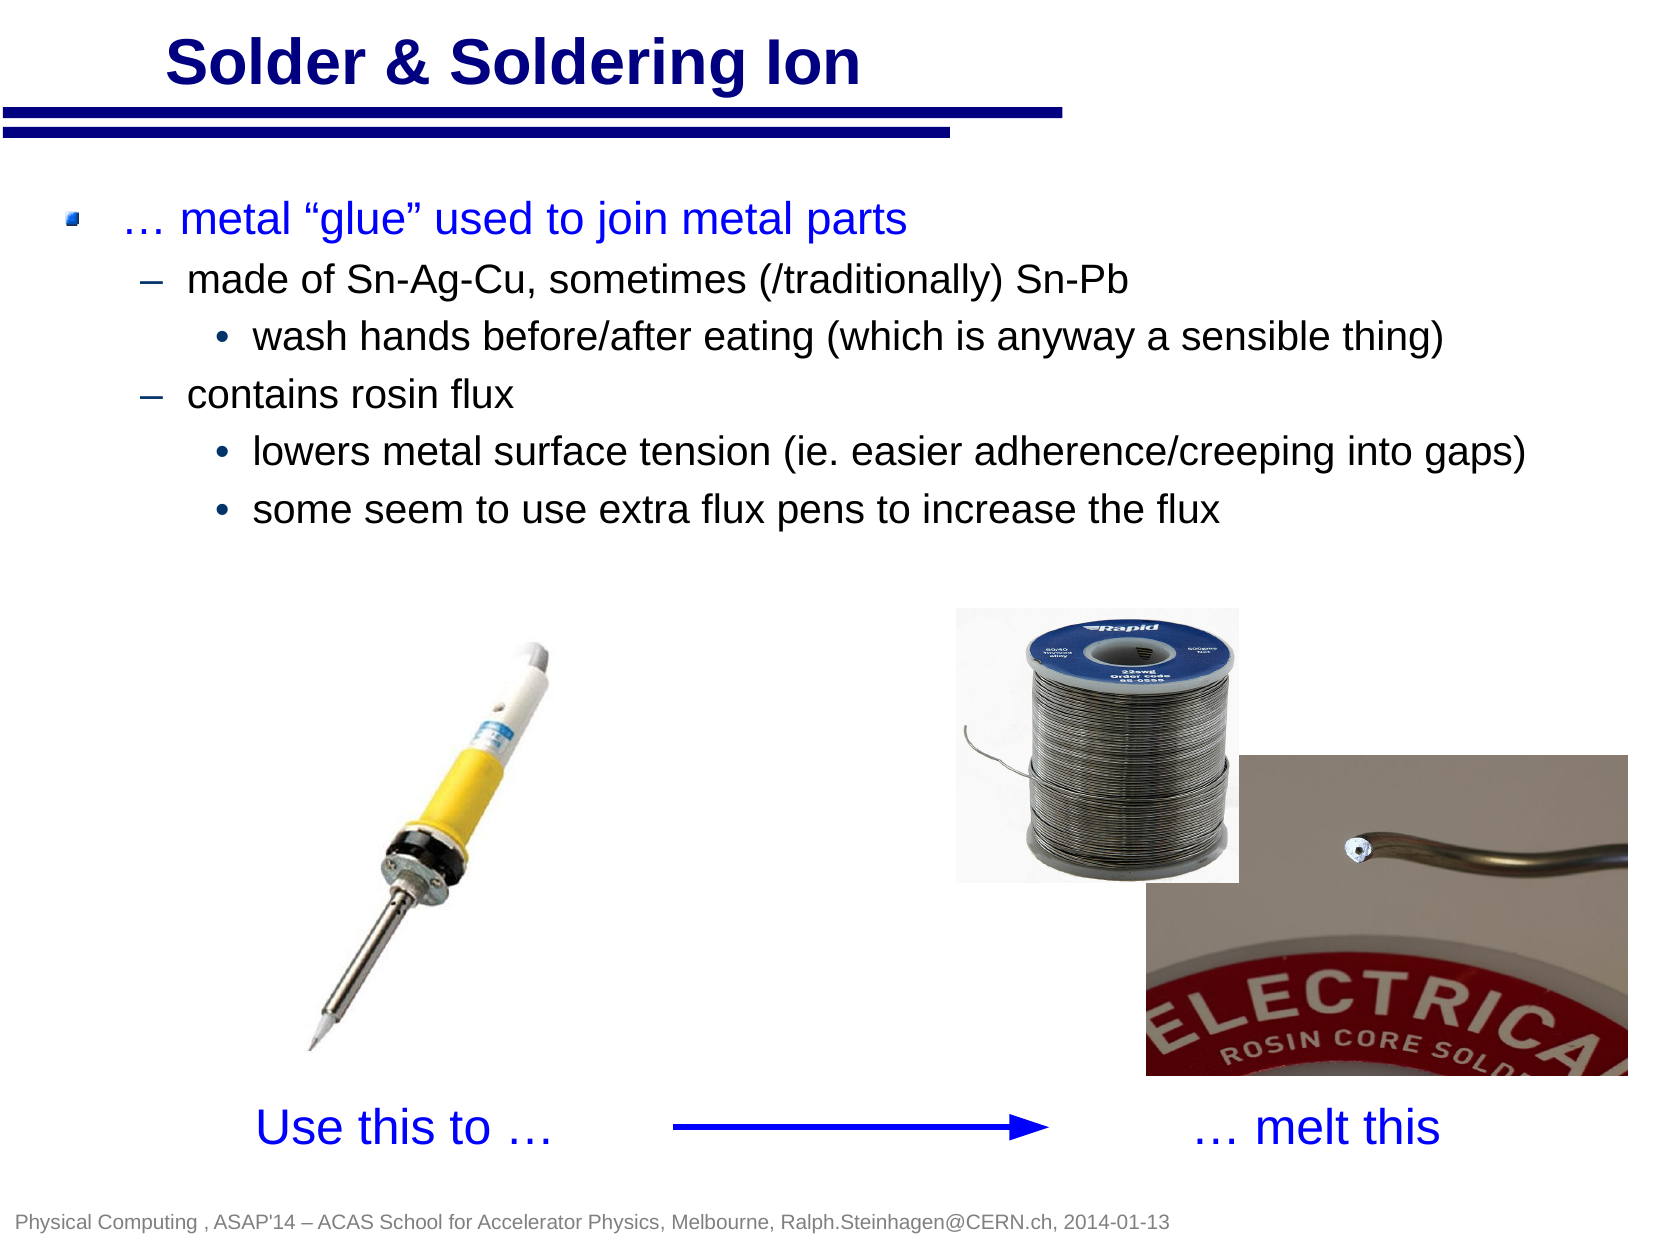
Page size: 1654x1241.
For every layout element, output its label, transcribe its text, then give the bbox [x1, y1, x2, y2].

text_box Use this to … [152, 1091, 673, 1163]
title Solder & Soldering Ion [165, 0, 1323, 124]
list … metal “glue” used to join metal parts made of Sn-Ag-Cu, sometimes (/traditionally) Sn-Pb wash hands before/after eating (which is anyway a sensible thing) contains rosin flux lowers metal surface tension (ie. easier adherence/creeping into gaps) some seem to use extra flux pens to increase the flux [65, 192, 1628, 1205]
picture [222, 637, 638, 1053]
picture [956, 608, 1628, 1076]
text_box … melt this [1049, 1091, 1583, 1163]
